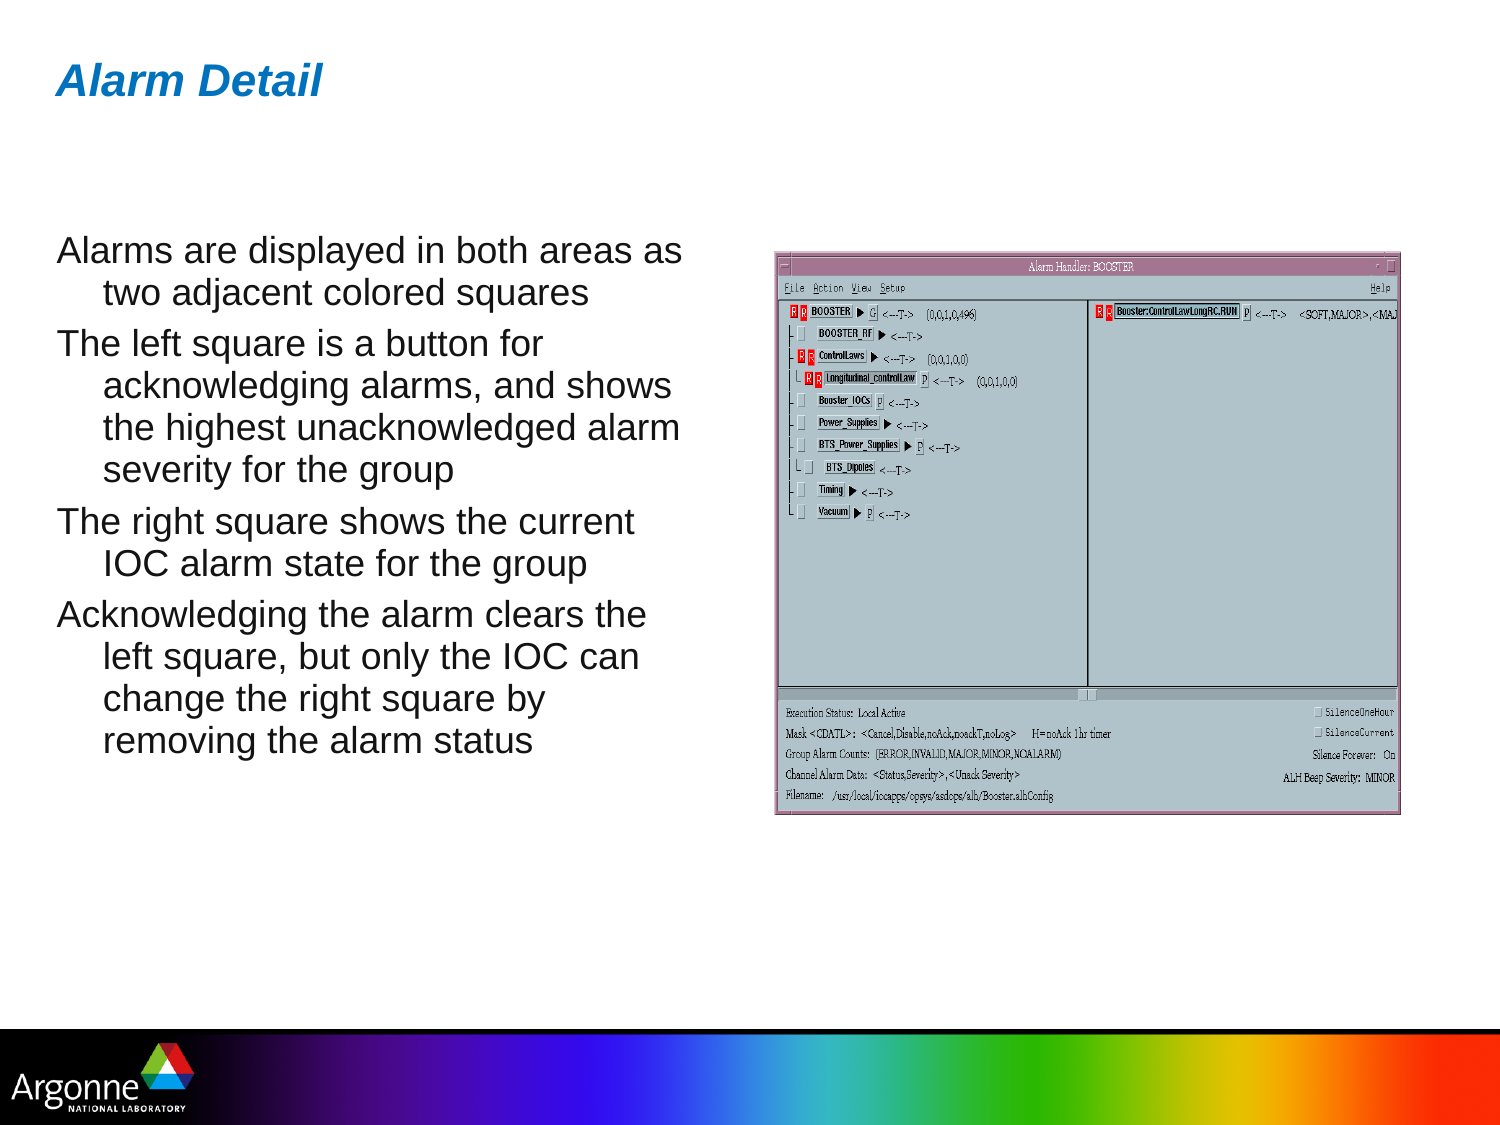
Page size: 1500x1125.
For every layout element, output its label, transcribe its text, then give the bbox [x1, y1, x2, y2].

picture [0, 1029, 1500, 1125]
picture [774, 251, 1401, 815]
list Alarms are displayed in both areas as two adjacent colored squares The left square is a button for acknowledging alarms, and shows the highest unacknowledged alarm severity for the group The right square shows the current IOC alarm state for the group Acknowledging the alarm clears the left square, but only the IOC can change the right square by removing the alarm status [56, 229, 692, 973]
title Alarm Detail [55, 48, 1361, 118]
